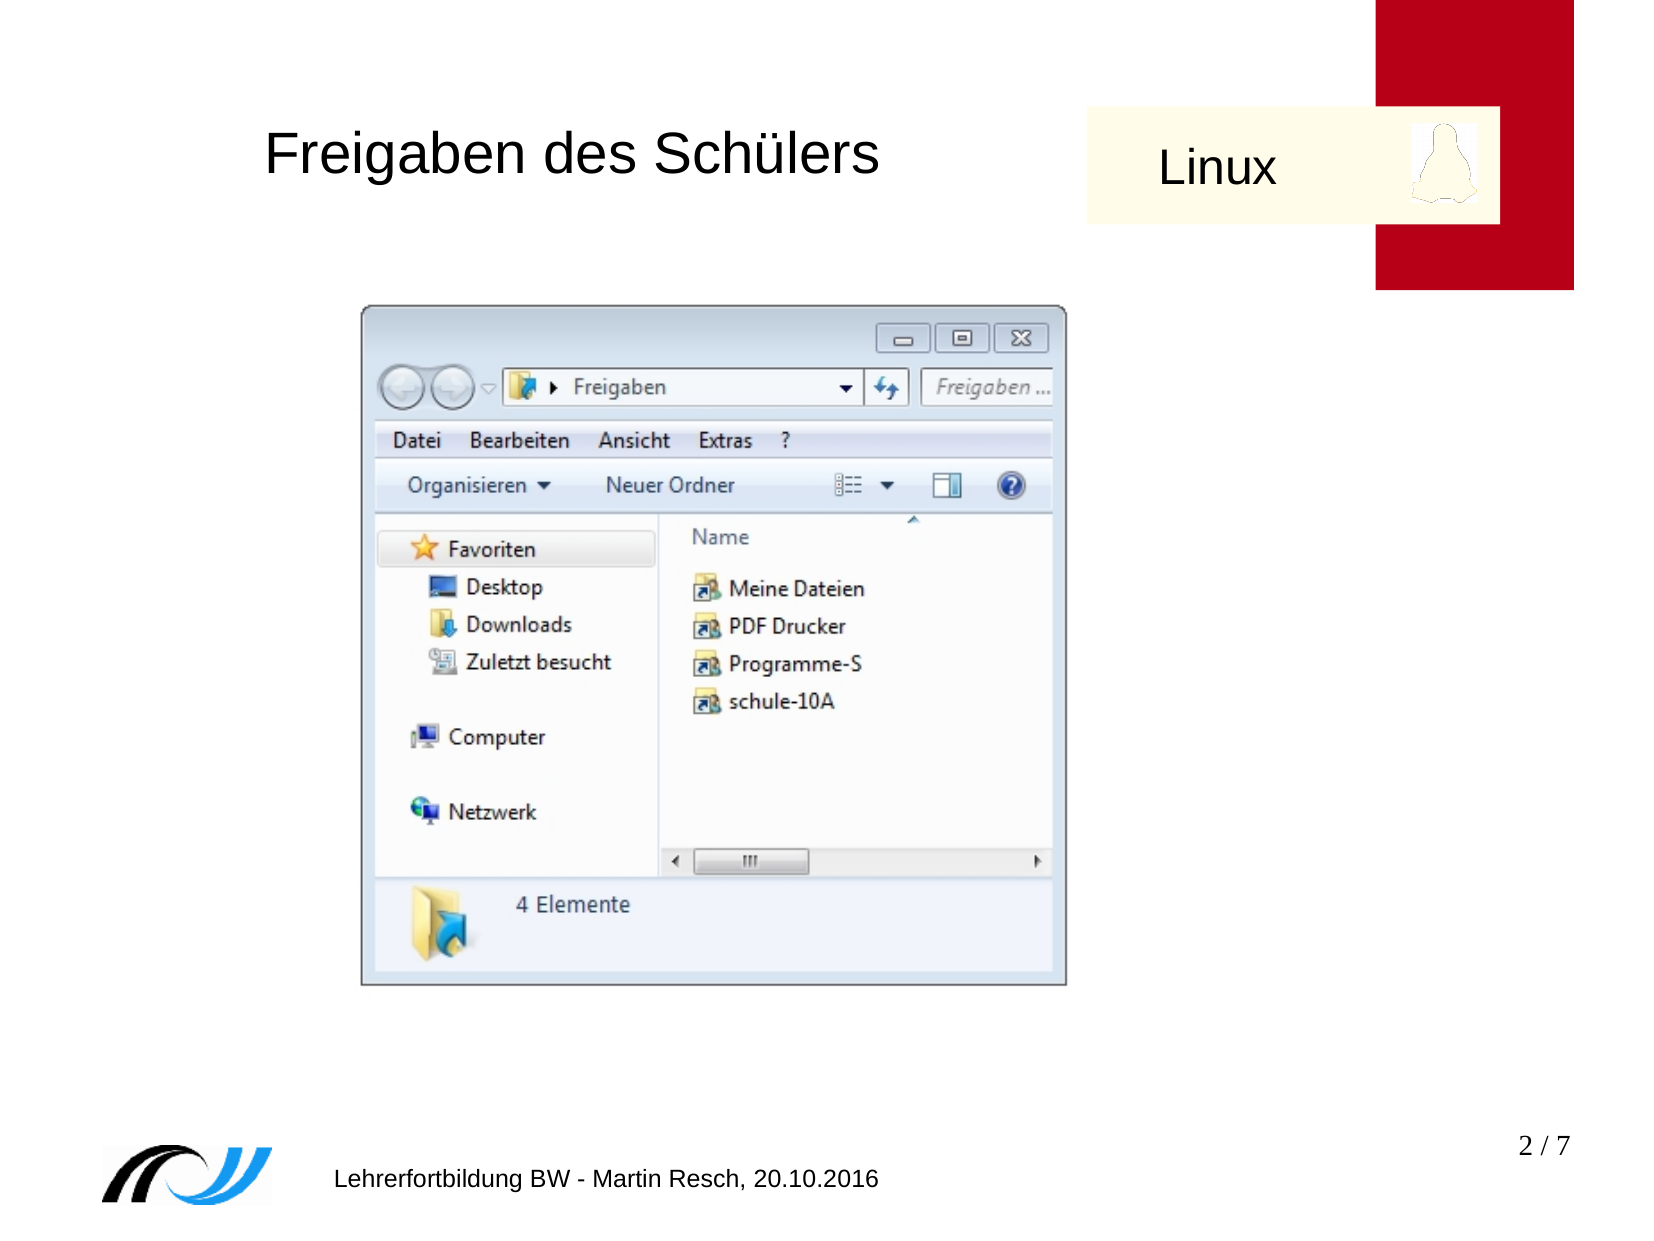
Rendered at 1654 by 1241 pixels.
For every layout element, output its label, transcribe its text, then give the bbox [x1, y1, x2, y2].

text_box Lehrerfortbildung BW - Martin Resch, 20.10.2016 [319, 1157, 897, 1201]
title Freigaben des Schülers [82, 49, 1063, 257]
picture [354, 291, 1087, 1004]
picture [102, 1145, 272, 1205]
